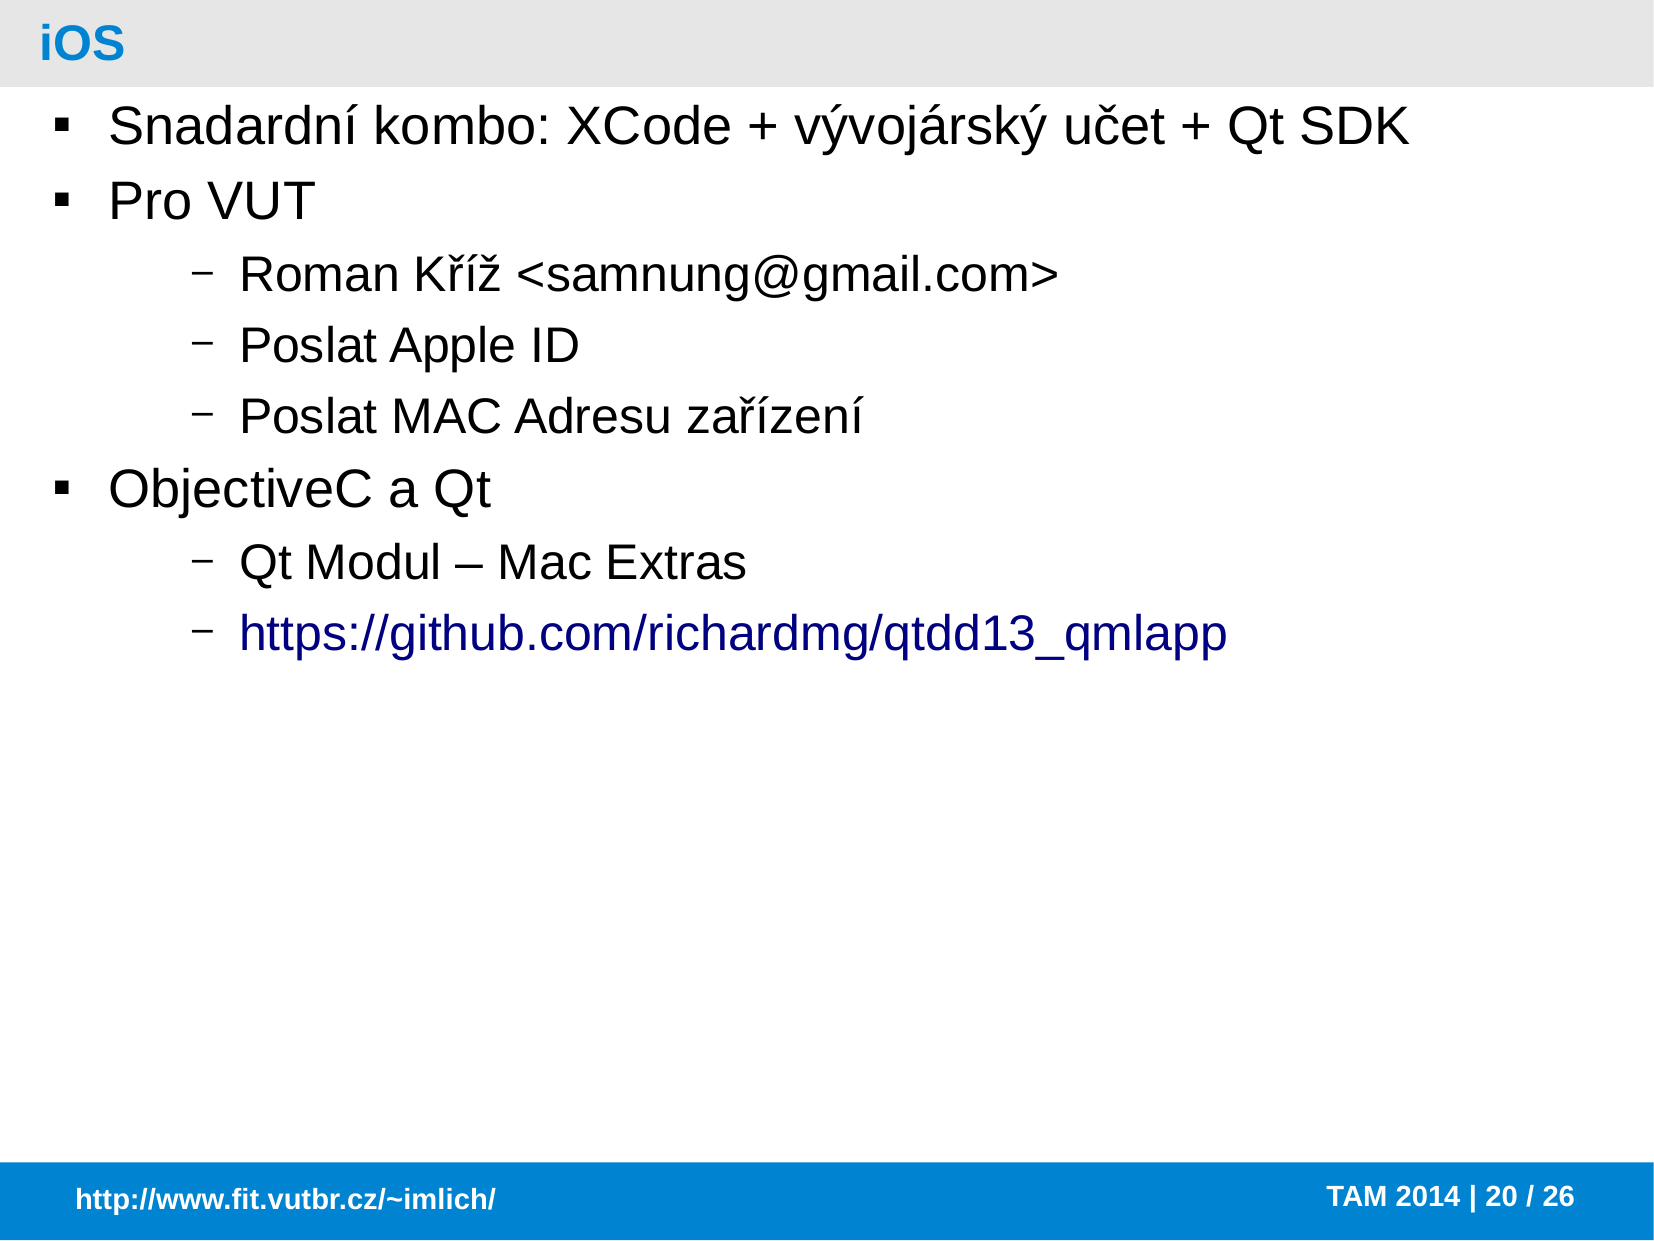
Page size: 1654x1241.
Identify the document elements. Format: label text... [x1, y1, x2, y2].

list Snadardní kombo: XCode + vývojárský učet + Qt SDK Pro VUT Roman Kříž <samnung@gmail.com> Poslat Apple ID Poslat MAC Adresu zařízení ObjectiveC a Qt Qt Modul – Mac Extras https://github.com/richardmg/qtdd13_qmlapp [37, 95, 1613, 1163]
title iOS [39, 5, 1615, 81]
